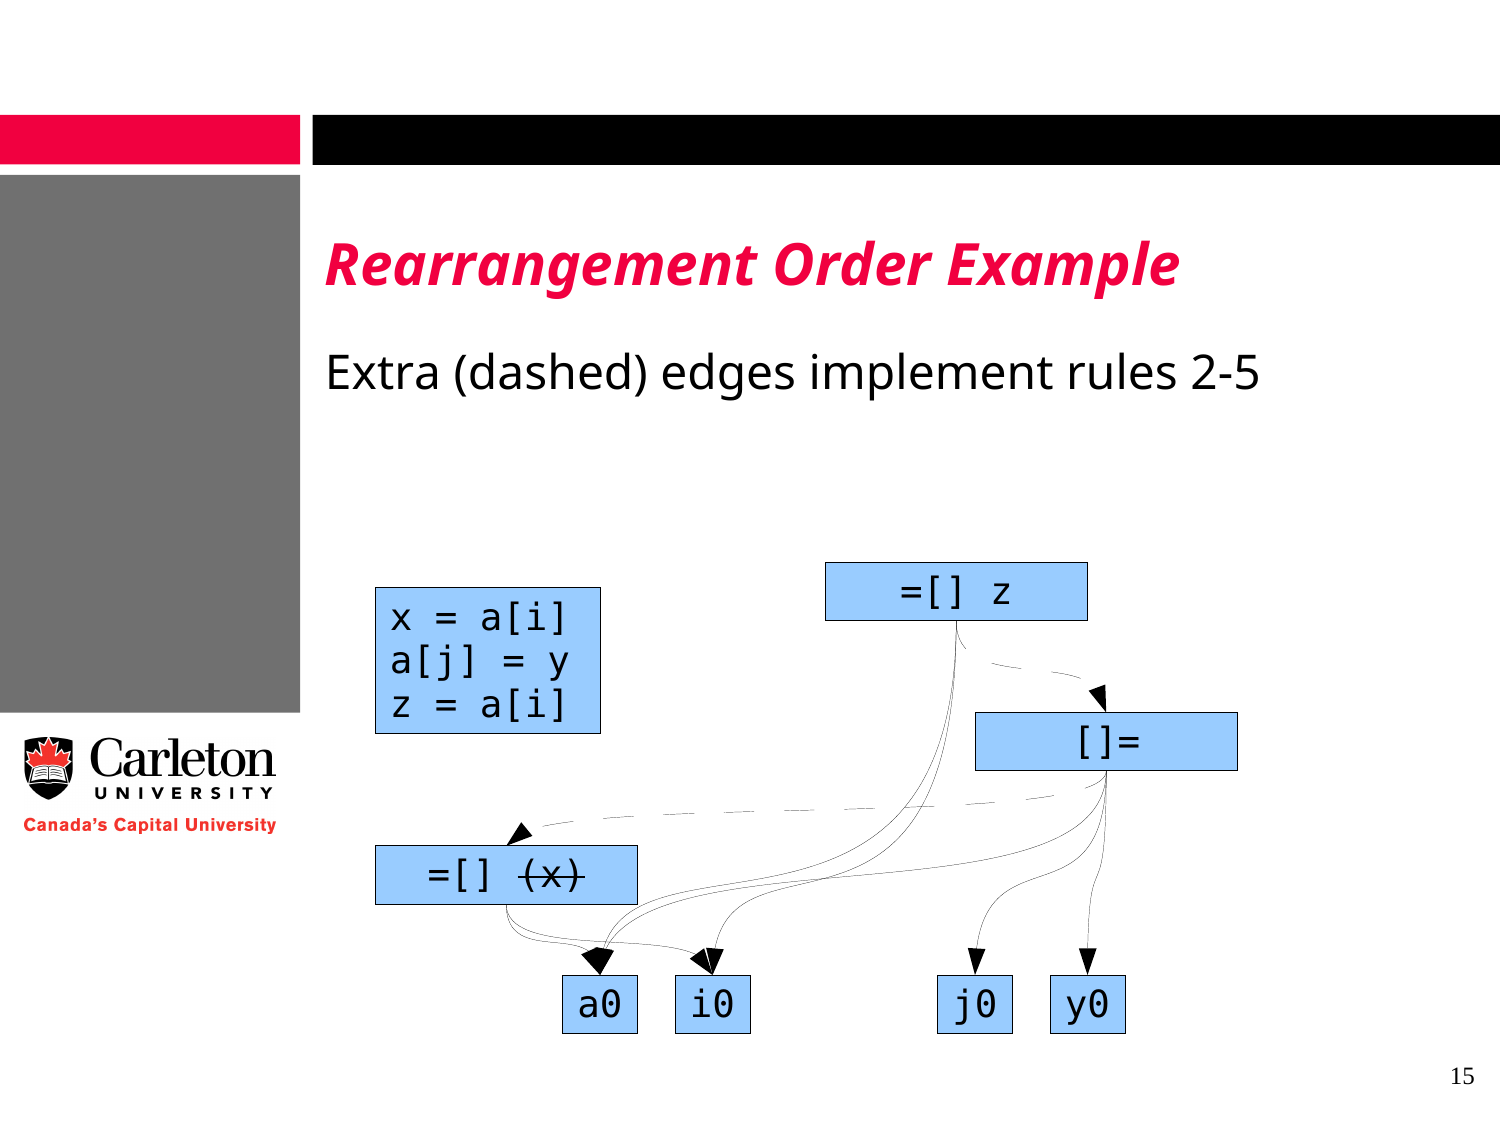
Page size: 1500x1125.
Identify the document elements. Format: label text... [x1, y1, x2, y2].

title Rearrangement Order Example [324, 187, 1450, 324]
picture [24, 737, 276, 834]
list Extra (dashed) edges implement rules 2-5 [324, 324, 1450, 1036]
